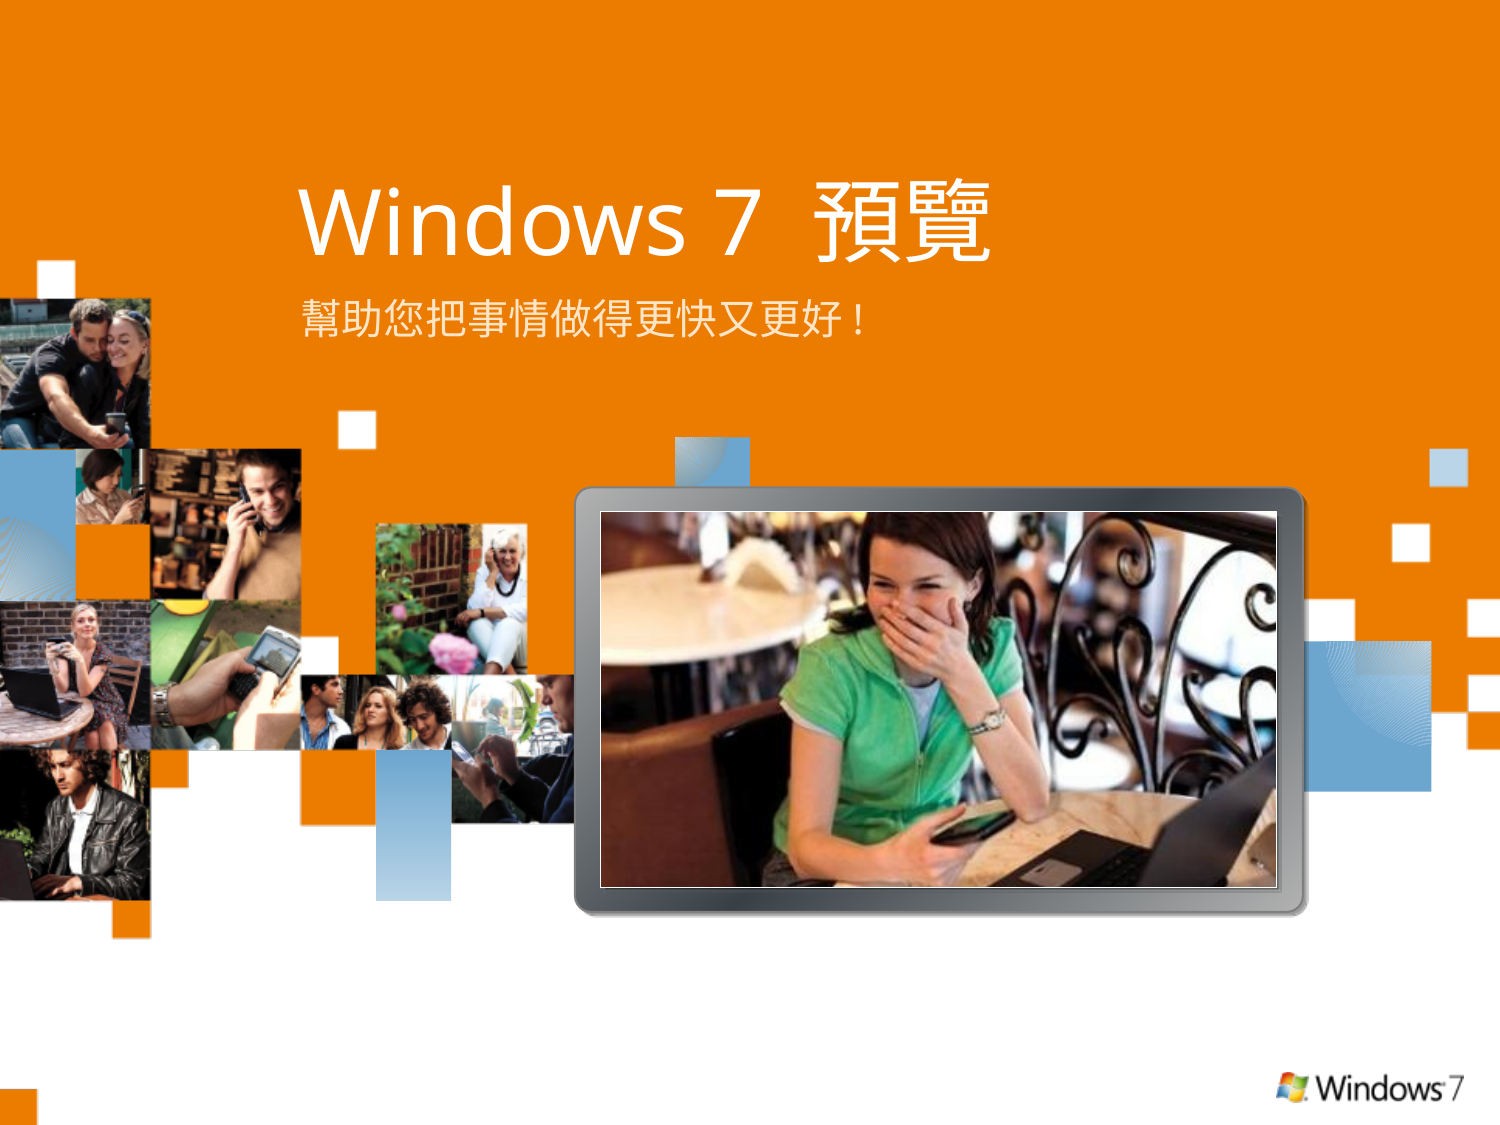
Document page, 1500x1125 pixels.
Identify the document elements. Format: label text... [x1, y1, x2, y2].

picture [601, 512, 1277, 888]
text_box [574, 437, 1431, 912]
text_box [0, 450, 76, 600]
subtitle 幫助您把事情做得更快又更好! [284, 284, 1335, 360]
title Windows 7 預覽 [282, 156, 1444, 282]
text_box [376, 750, 451, 900]
